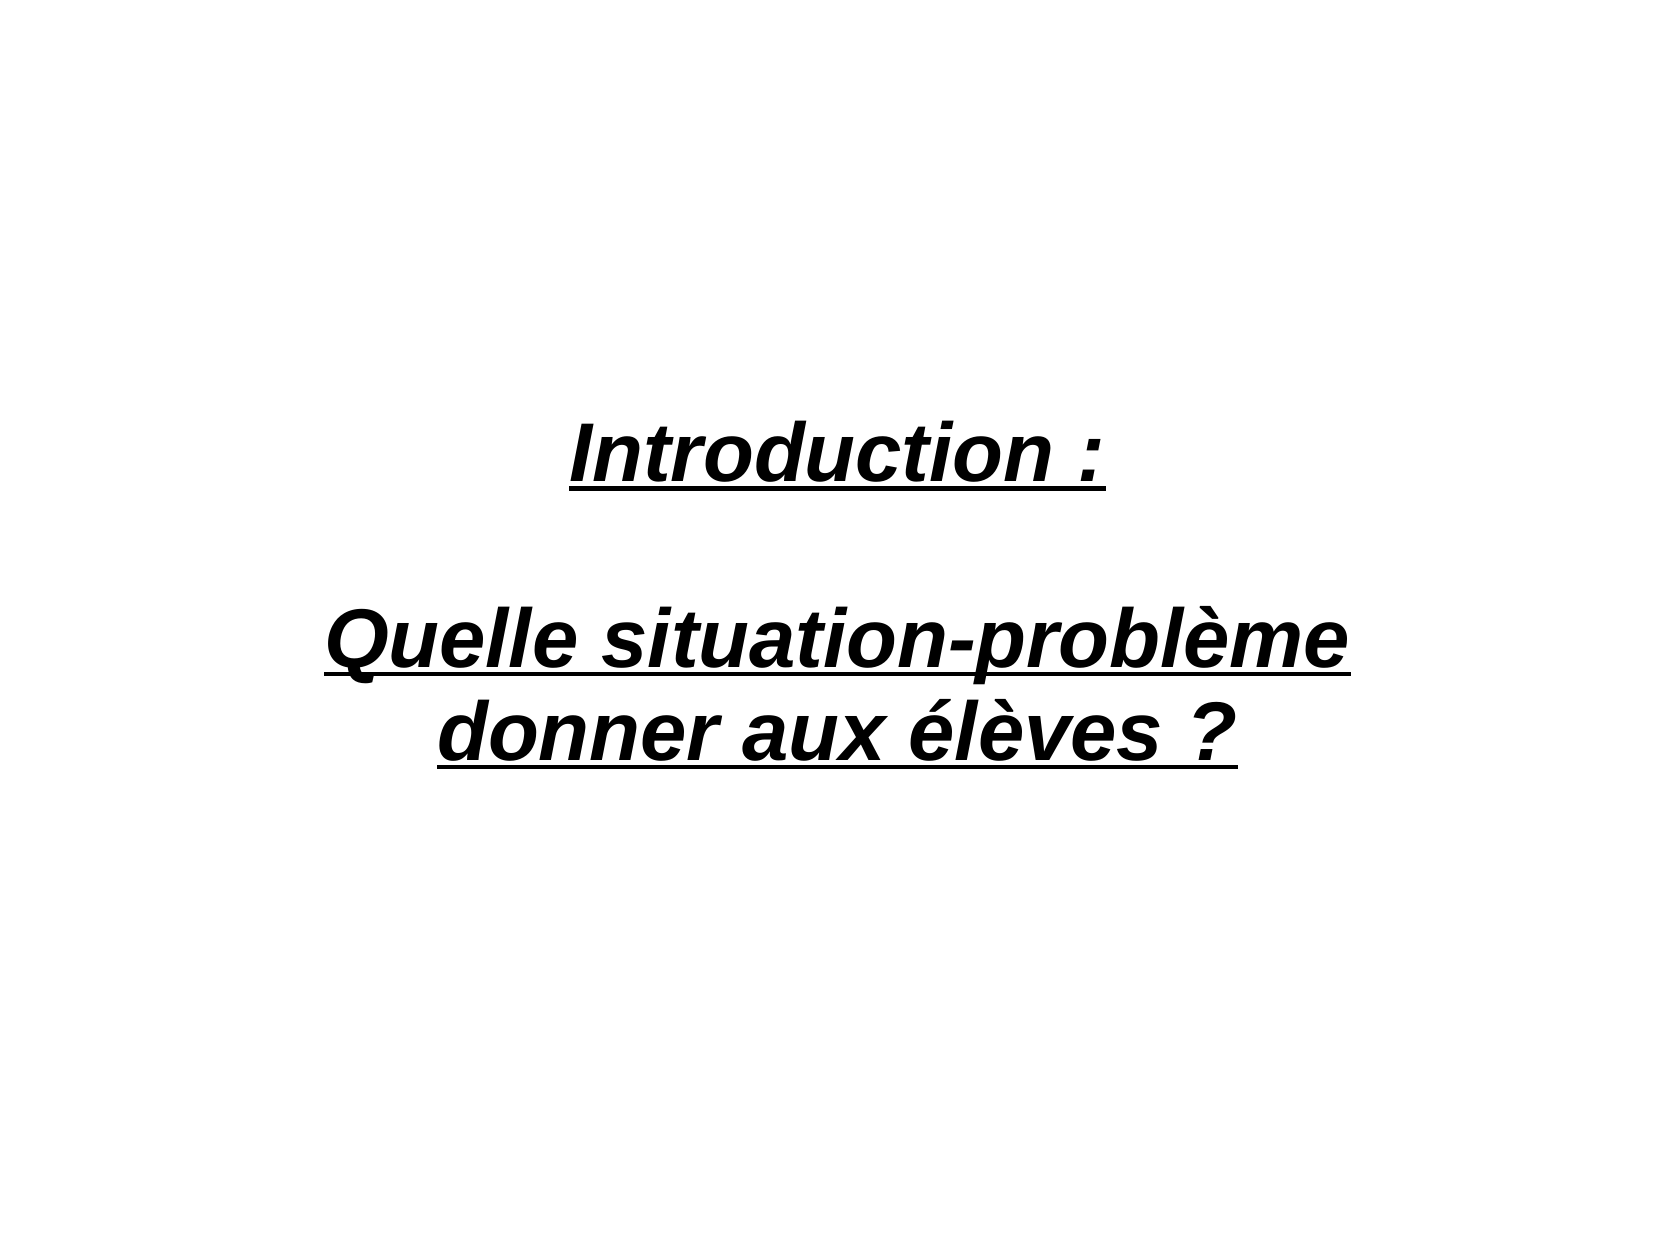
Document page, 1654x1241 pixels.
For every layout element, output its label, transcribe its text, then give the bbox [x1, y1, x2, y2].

text_box Introduction : Quelle situation-problème donner aux élèves ? [117, 398, 1559, 786]
